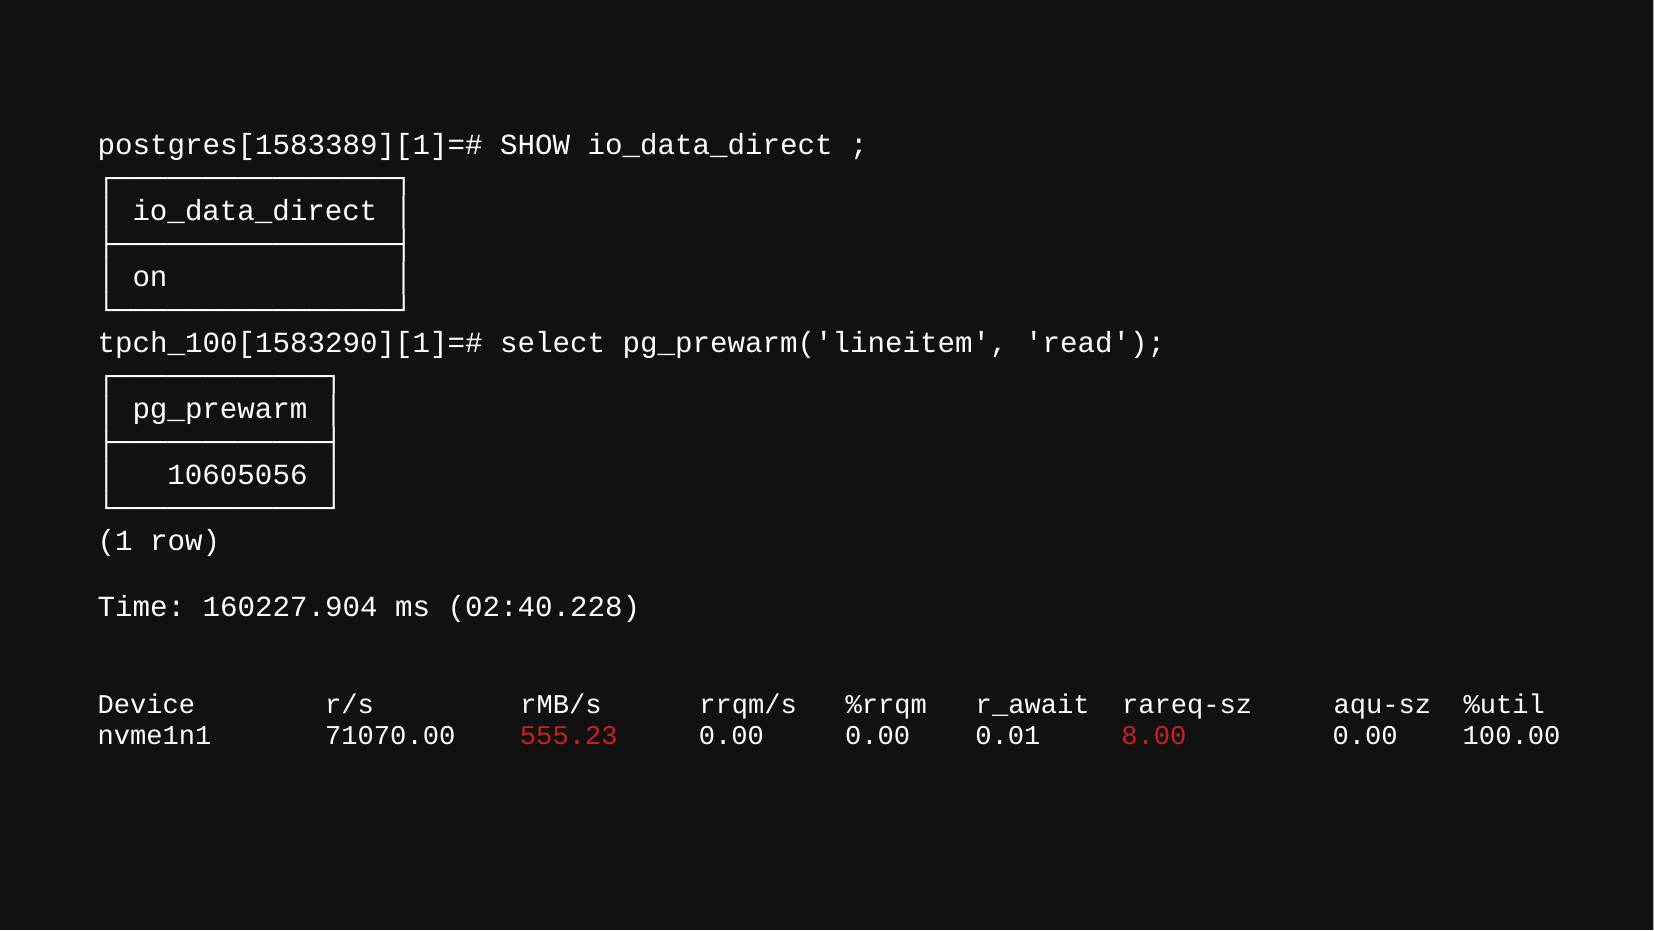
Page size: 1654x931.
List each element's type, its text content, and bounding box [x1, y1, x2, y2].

text_box postgres[1583389][1]=# SHOW io_data_direct ; ┌────────────────┐ │ io_data_direct │ ├────────────────┤ │ on │ └────────────────┘ tpch_100[1583290][1]=# select pg_prewarm('lineitem', 'read'); ┌────────────┐ │ pg_prewarm │ ├────────────┤ │ 10605056 │ └────────────┘ (1 row) Time: 160227.904 ms (02:40.228) Device r/s rMB/s rrqm/s %rrqm r_await rareq-sz aqu-sz %util nvme1n1 71070.00 555.23 0.00 0.00 0.01 8.00 0.00 100.00 [82, 90, 1654, 796]
